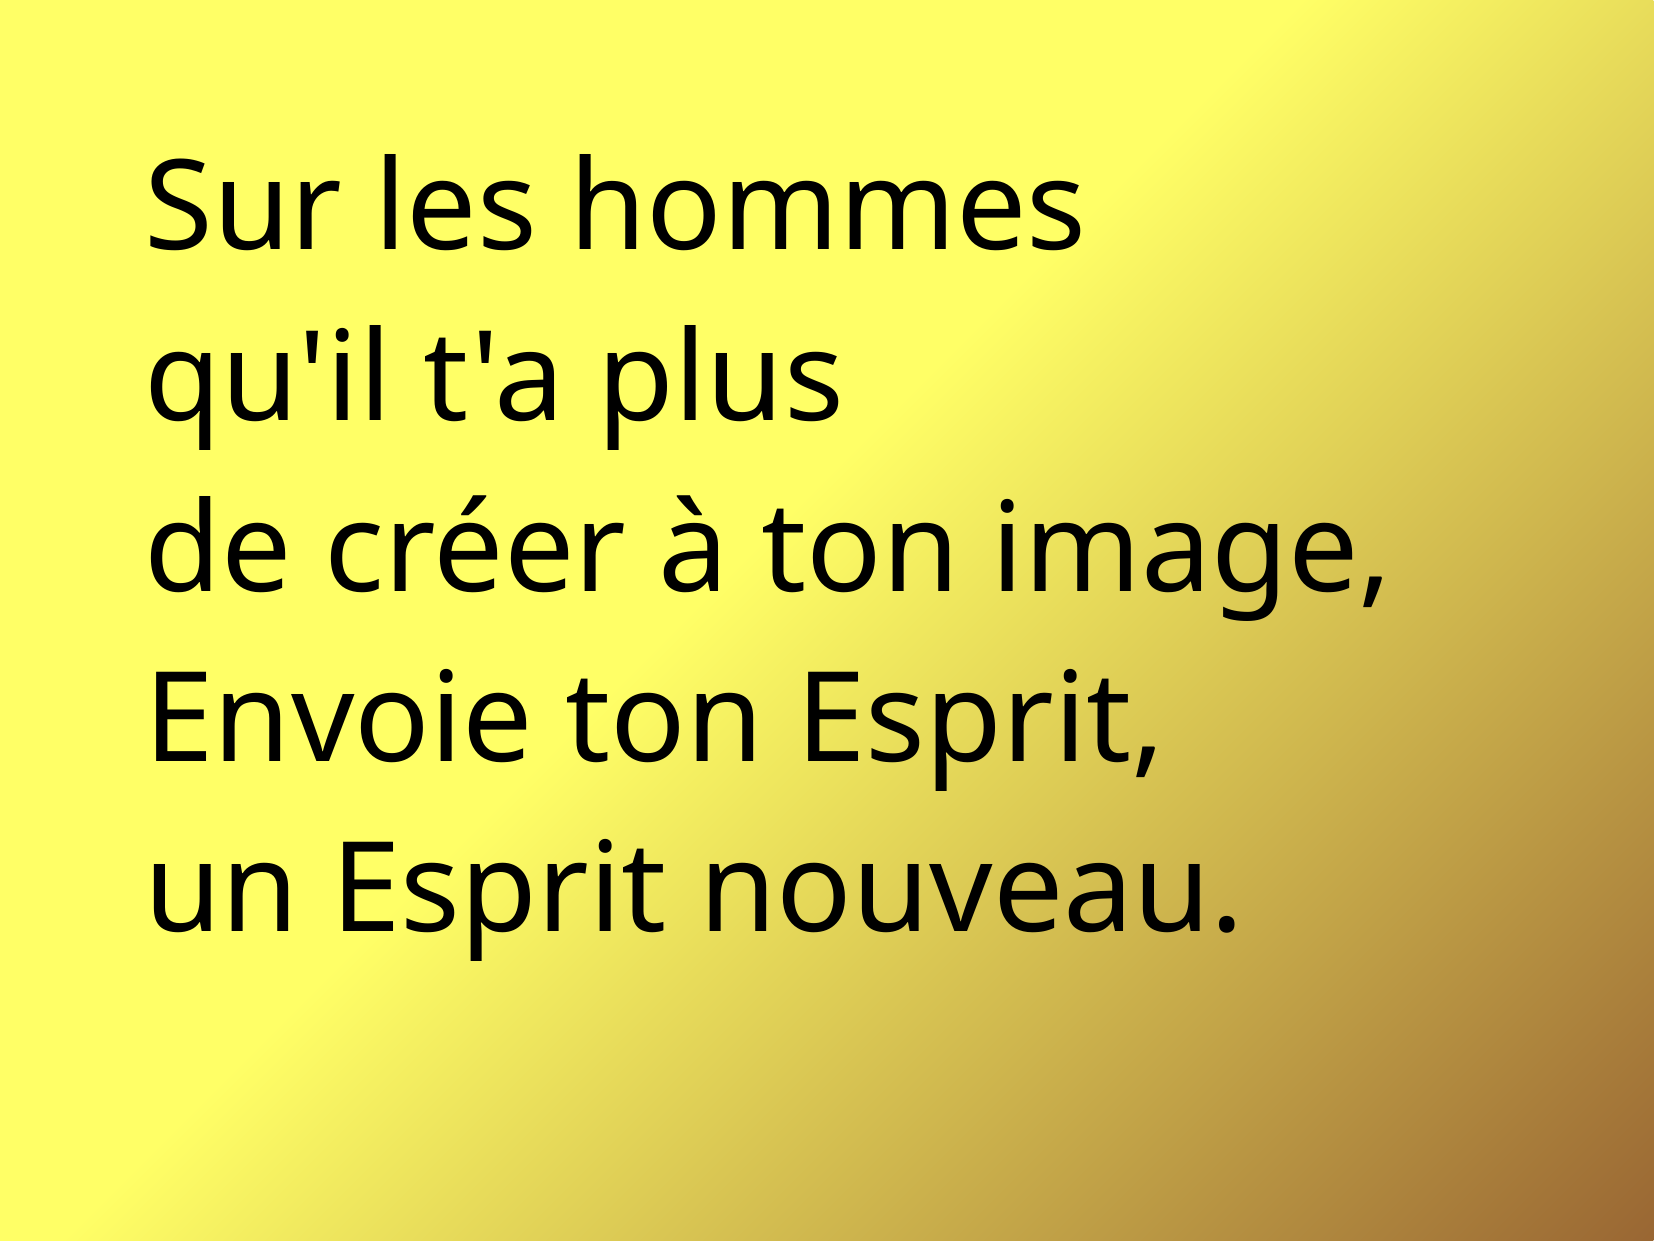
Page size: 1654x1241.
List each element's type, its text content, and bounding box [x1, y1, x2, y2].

text_box Sur les hommes qu'il t'a plus de créer à ton image, Envoie ton Esprit, un Esprit nouveau. [129, 108, 1559, 1170]
